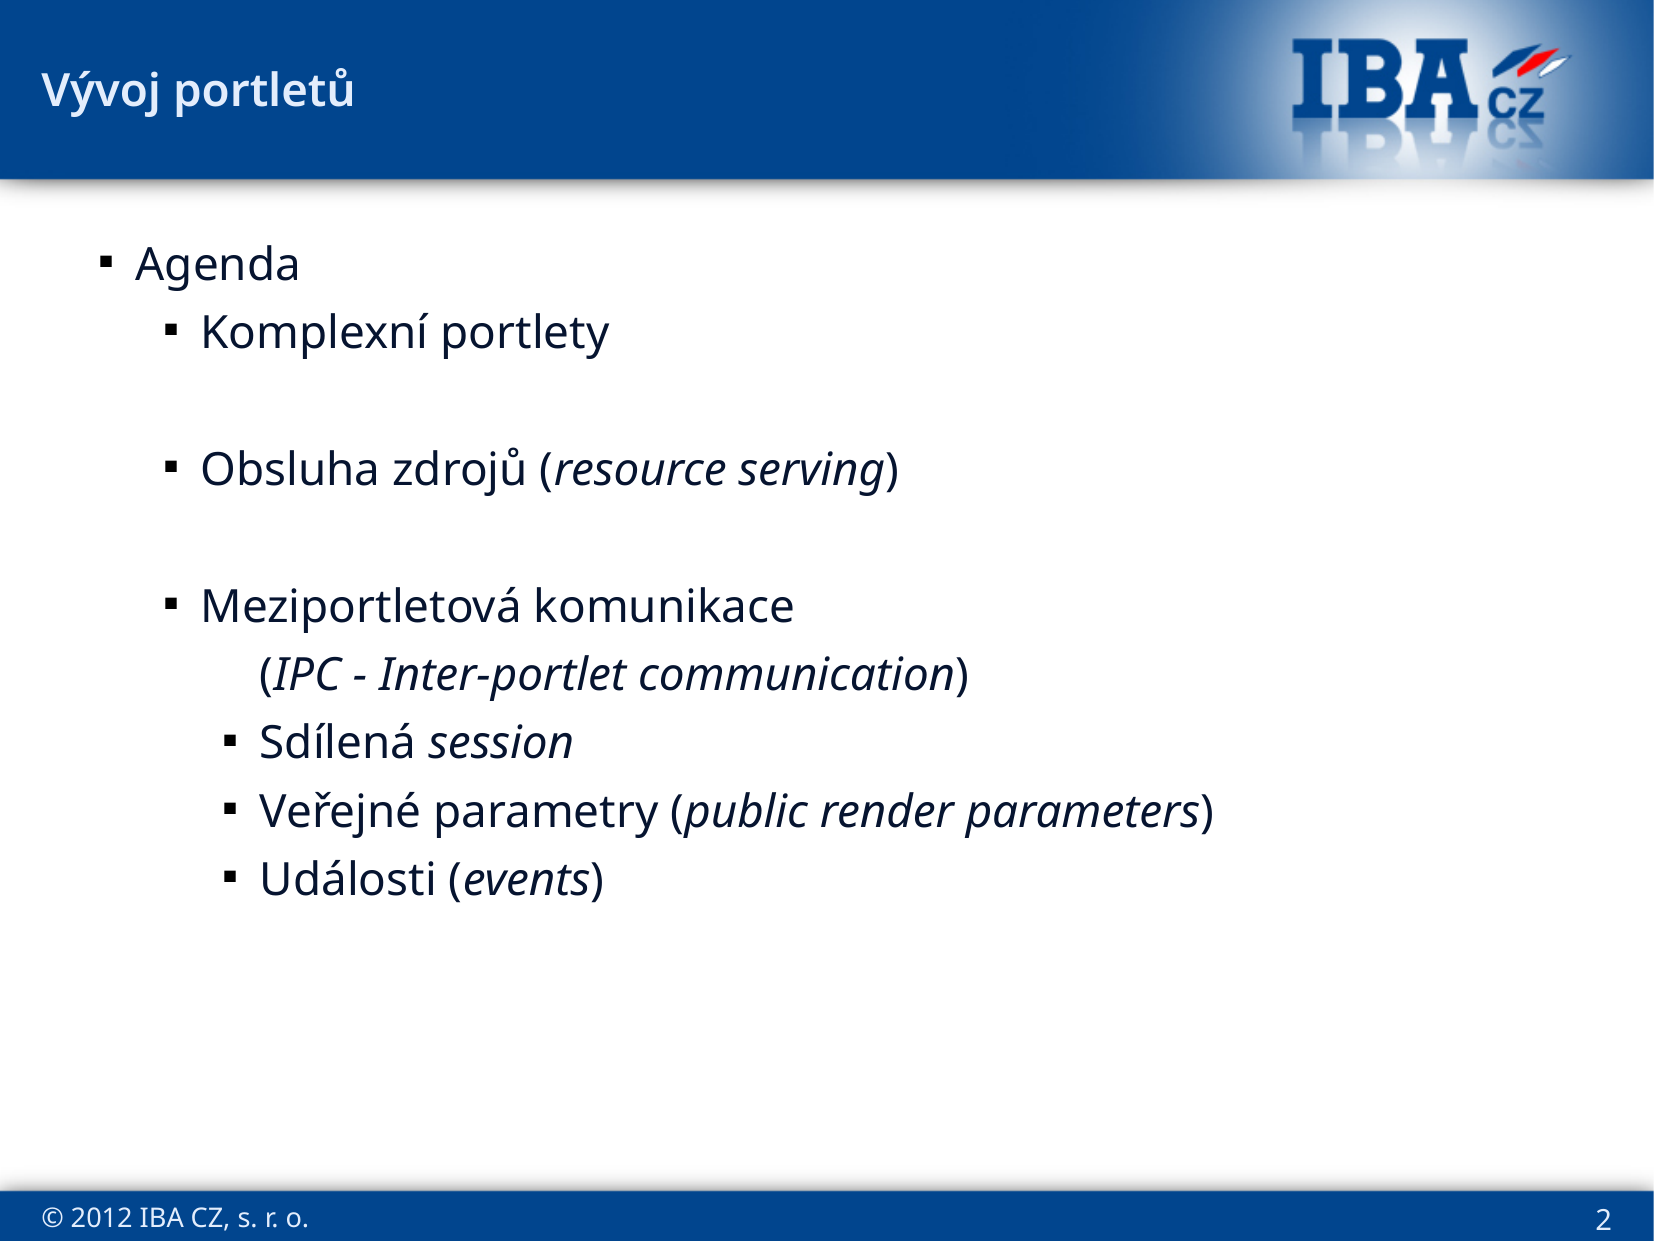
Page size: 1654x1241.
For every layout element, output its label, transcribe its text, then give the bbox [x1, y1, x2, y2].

picture [0, 0, 1654, 1241]
title Vývoj portletů [41, 0, 1105, 178]
list Agenda Komplexní portlety Obsluha zdrojů (resource serving) Meziportletová komunikace (IPC - Inter-portlet communication) Sdílená session Veřejné parametry (public render parameters) Události (events) [82, 231, 1571, 1152]
